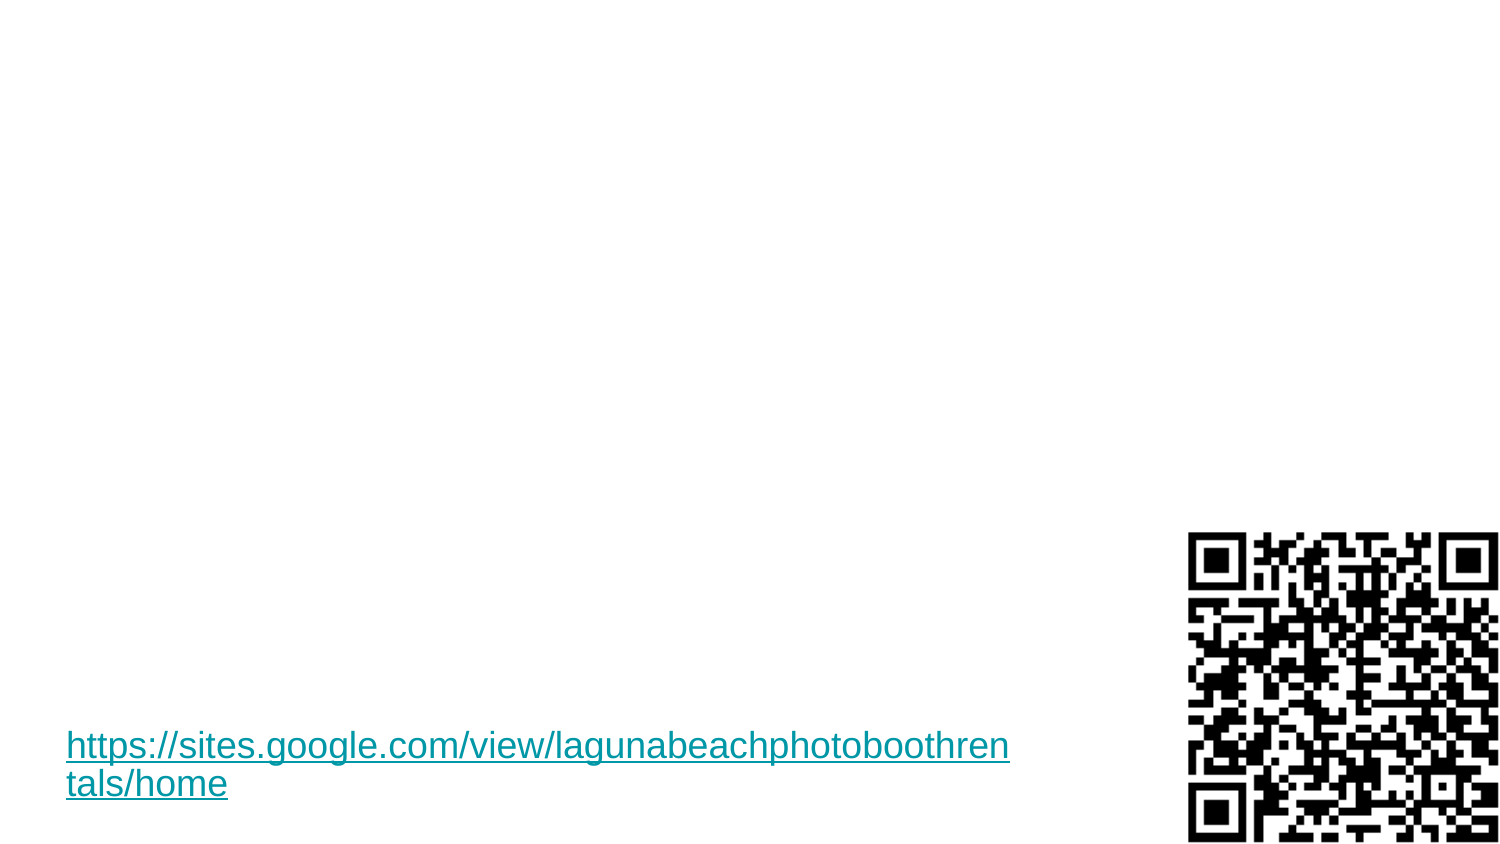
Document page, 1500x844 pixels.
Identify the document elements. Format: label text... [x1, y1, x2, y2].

picture [1187, 531, 1500, 844]
list https://sites.google.com/view/lagunabeachphotoboothrentals/home [51, 694, 1036, 794]
